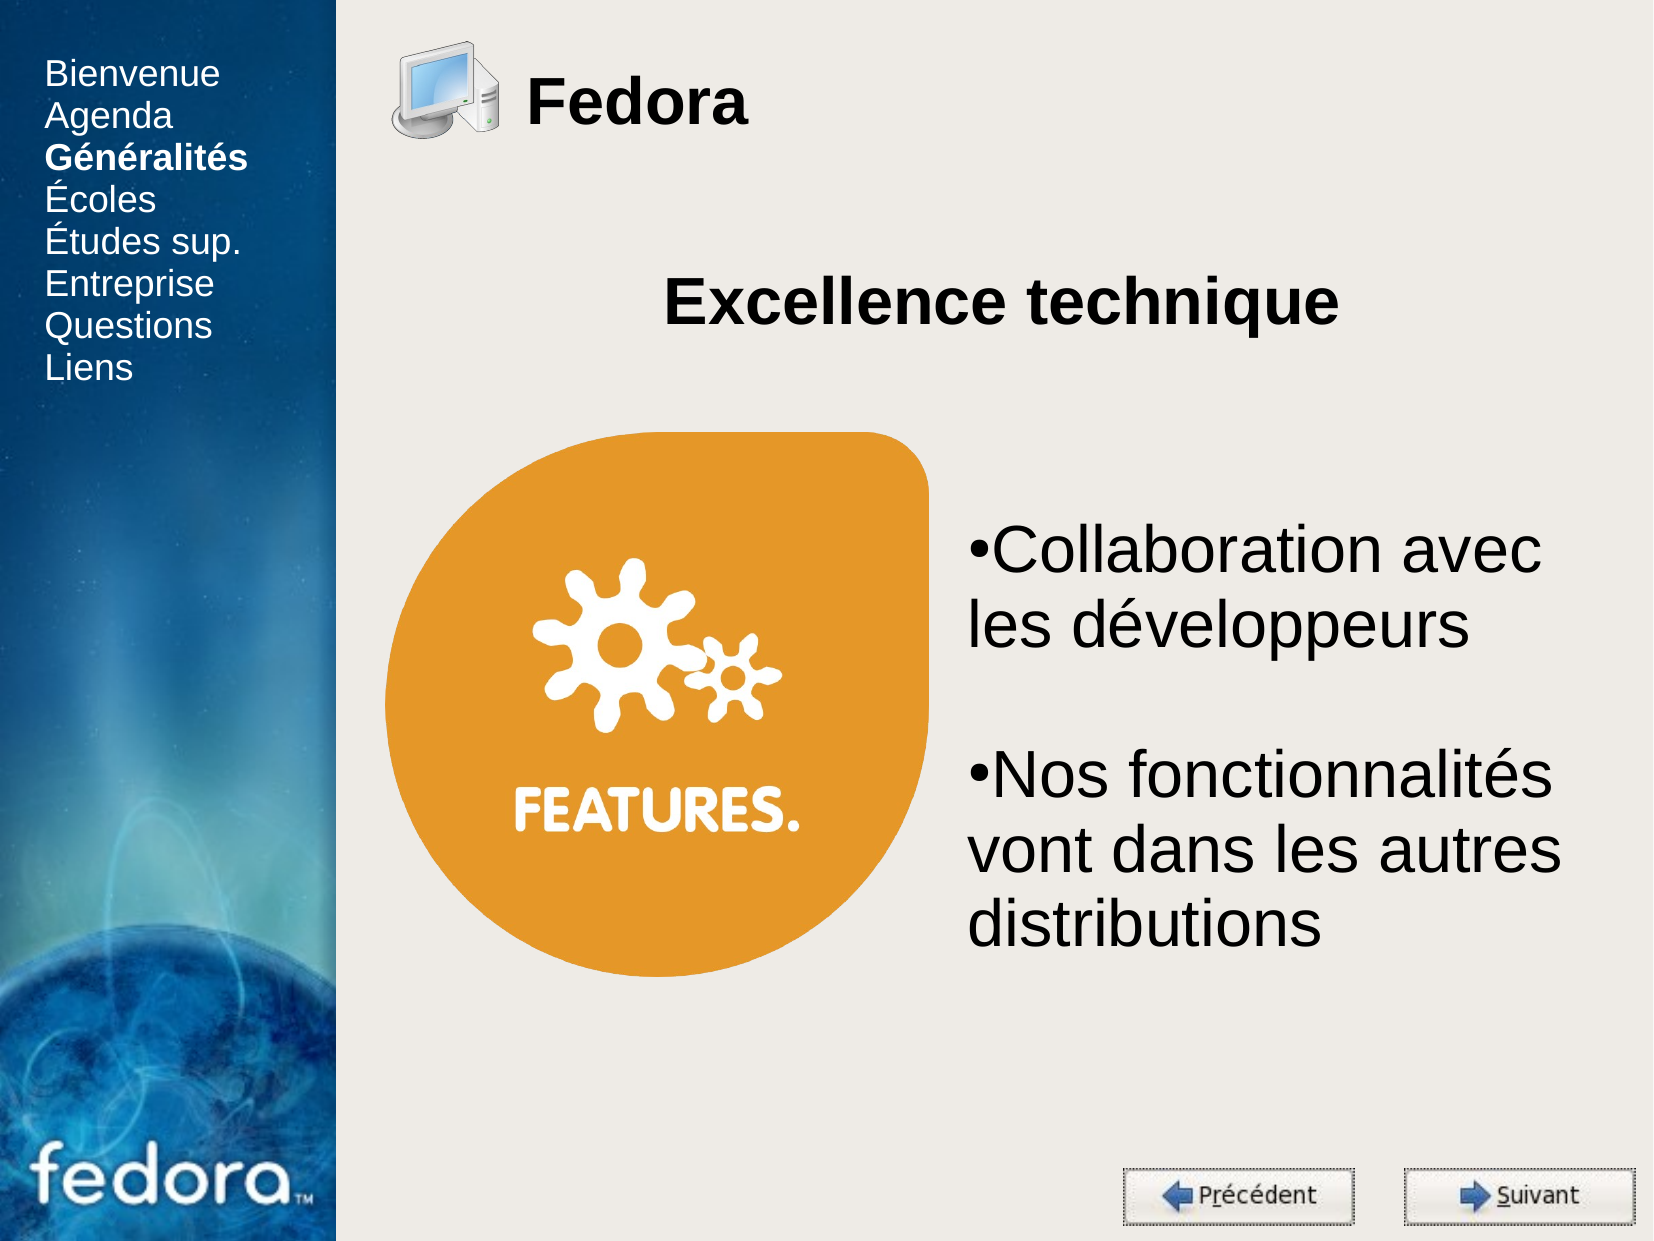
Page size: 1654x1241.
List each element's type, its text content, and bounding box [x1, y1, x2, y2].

text_box Excellence technique [494, 256, 1511, 347]
subtitle Collaboration avec les développeurs Nos fonctionnalités vont dans les autres distributions [967, 297, 1637, 1102]
text_box Bienvenue Agenda Généralités Écoles Études sup. Entreprise Questions Liens [29, 45, 327, 397]
picture [0, 0, 1654, 1241]
text_box Fedora [511, 56, 1316, 147]
